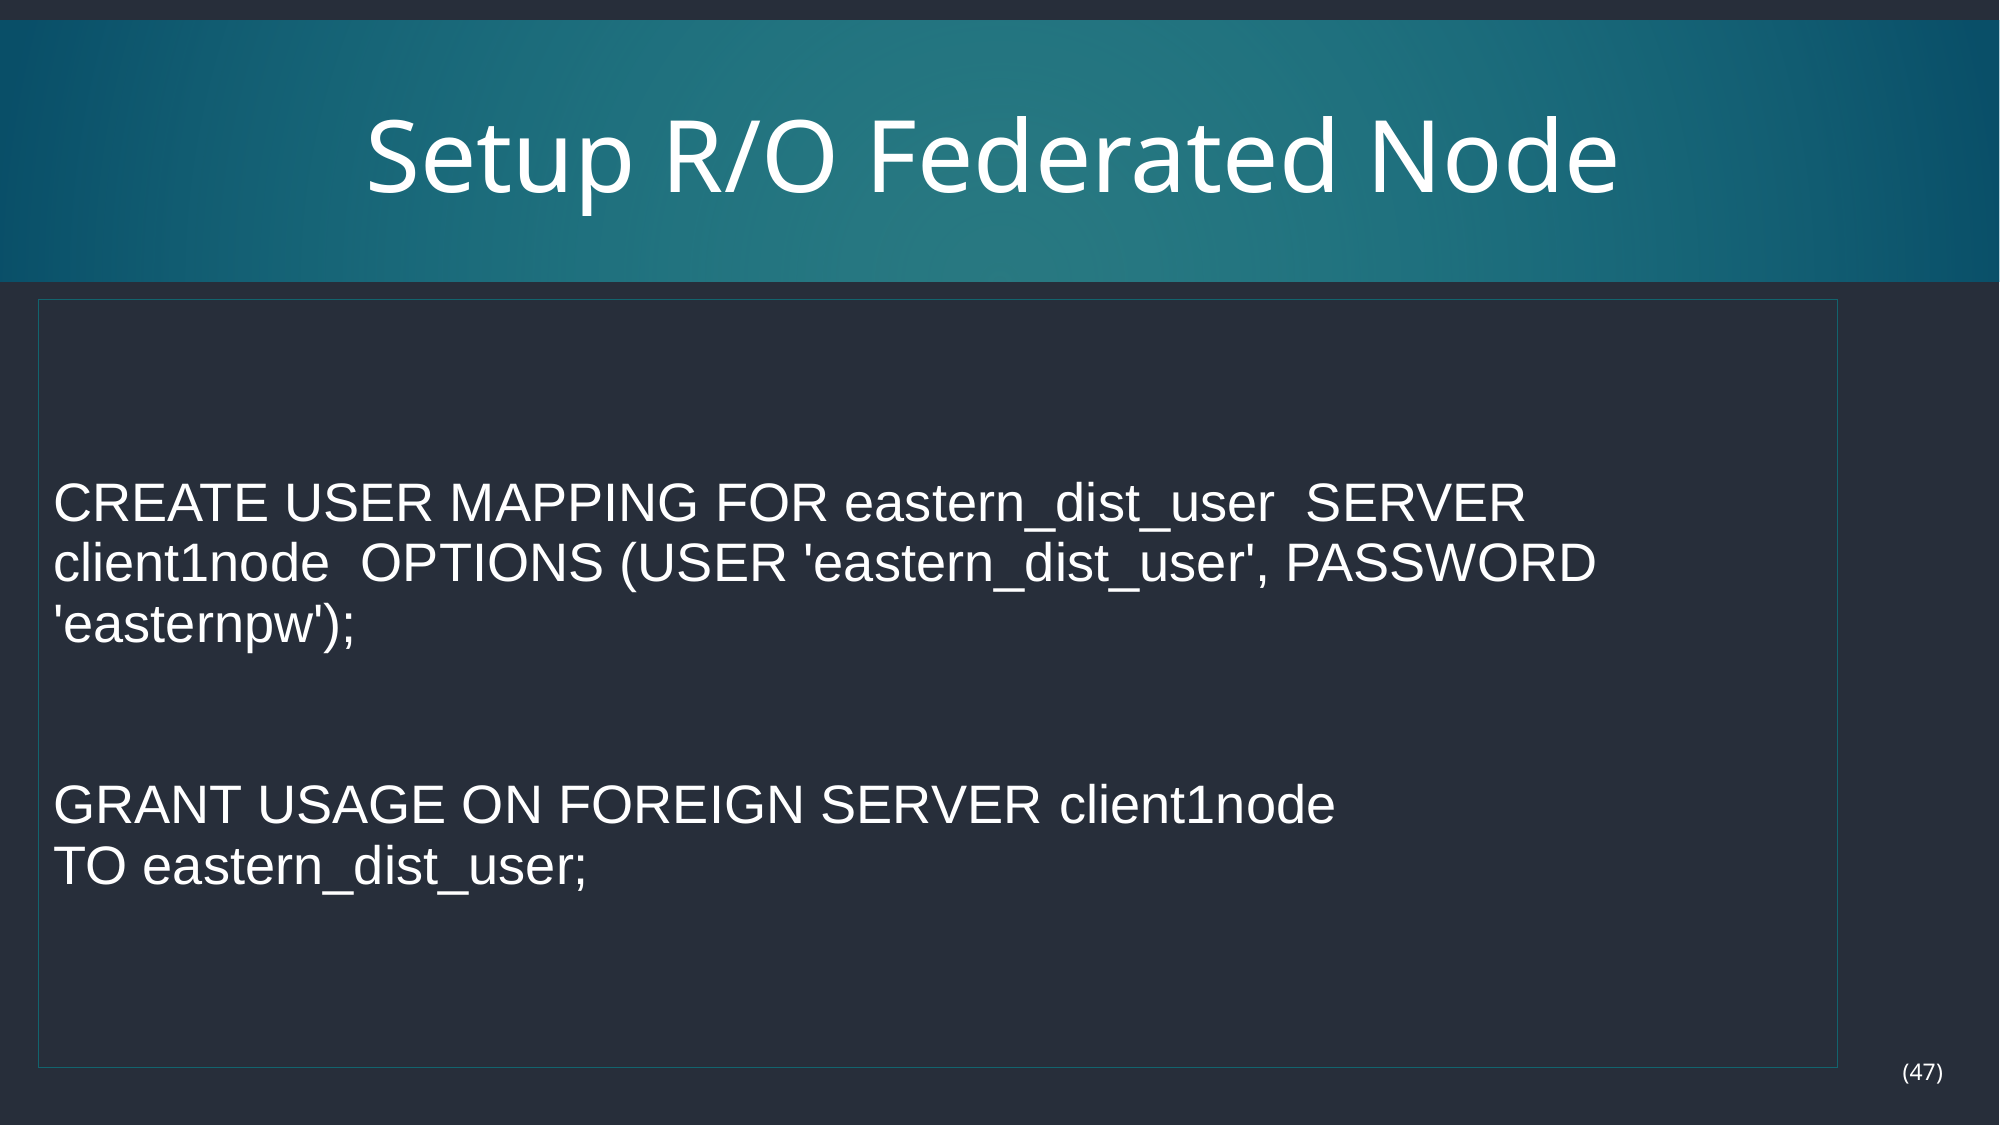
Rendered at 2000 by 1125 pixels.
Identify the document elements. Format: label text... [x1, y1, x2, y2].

slide_number (<number>) [1508, 1042, 1959, 1103]
text_box [0, 20, 2000, 282]
text_box Setup R/O Federated Node [37, 85, 1950, 220]
text_box CREATE USER MAPPING FOR eastern_dist_user SERVER client1node OPTIONS (USER 'eastern_dist_user', PASSWORD 'easternpw'); GRANT USAGE ON FOREIGN SERVER client1node TO eastern_dist_user; [38, 299, 1838, 1068]
